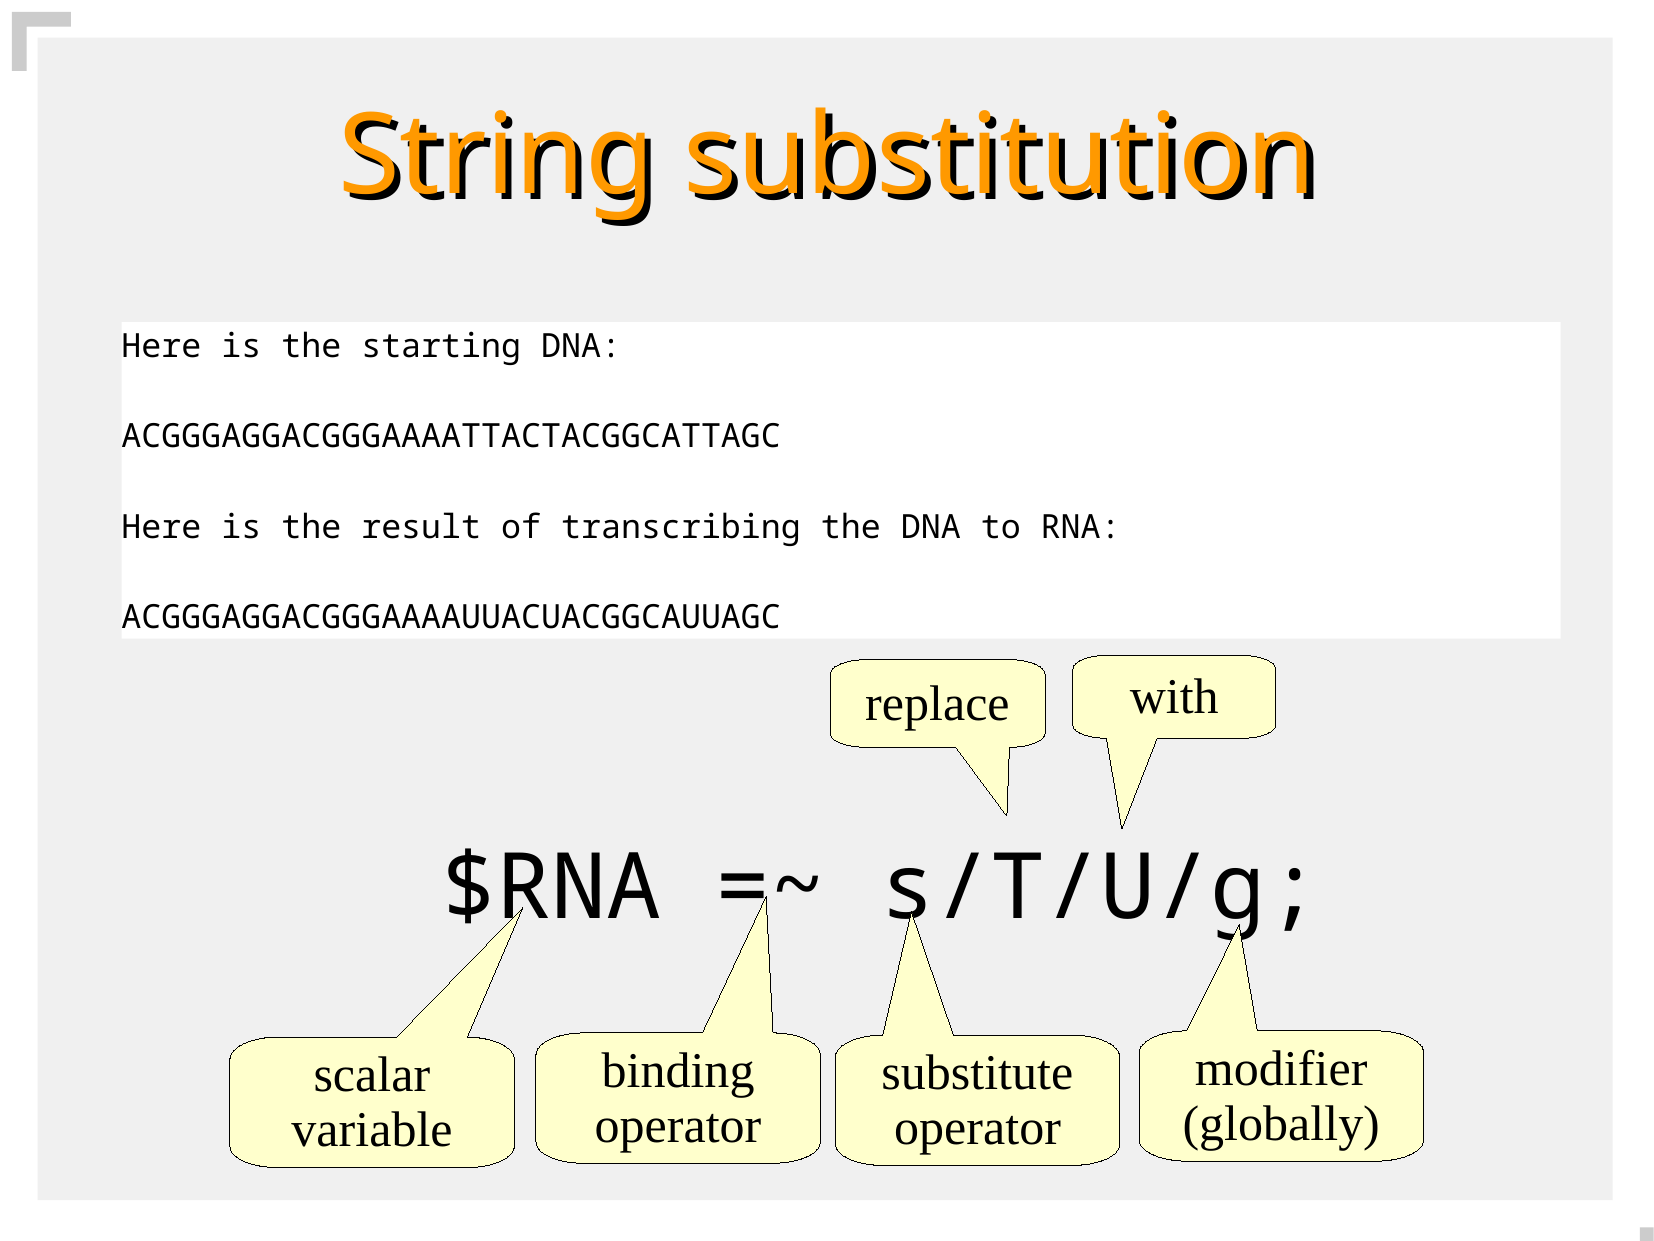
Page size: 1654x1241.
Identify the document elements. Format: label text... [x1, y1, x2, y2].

text_box $RNA =~ s/T/U/g; [441, 821, 1337, 925]
text_box substitute operator [835, 911, 1120, 1166]
text_box binding operator [535, 896, 821, 1164]
text_box modifier (globally) [1139, 924, 1424, 1162]
text_box with [1072, 655, 1276, 829]
title String substitution [121, 46, 1534, 254]
text_box replace [830, 659, 1046, 816]
text_box scalar variable [229, 907, 523, 1168]
list Here is the starting DNA: ACGGGAGGACGGGAAAATTACTACGGCATTAGC Here is the result of transcribing the DNA to RNA: ACGGGAGGACGGGAAAAUUACUACGGCAUUAGC [121, 322, 1561, 585]
